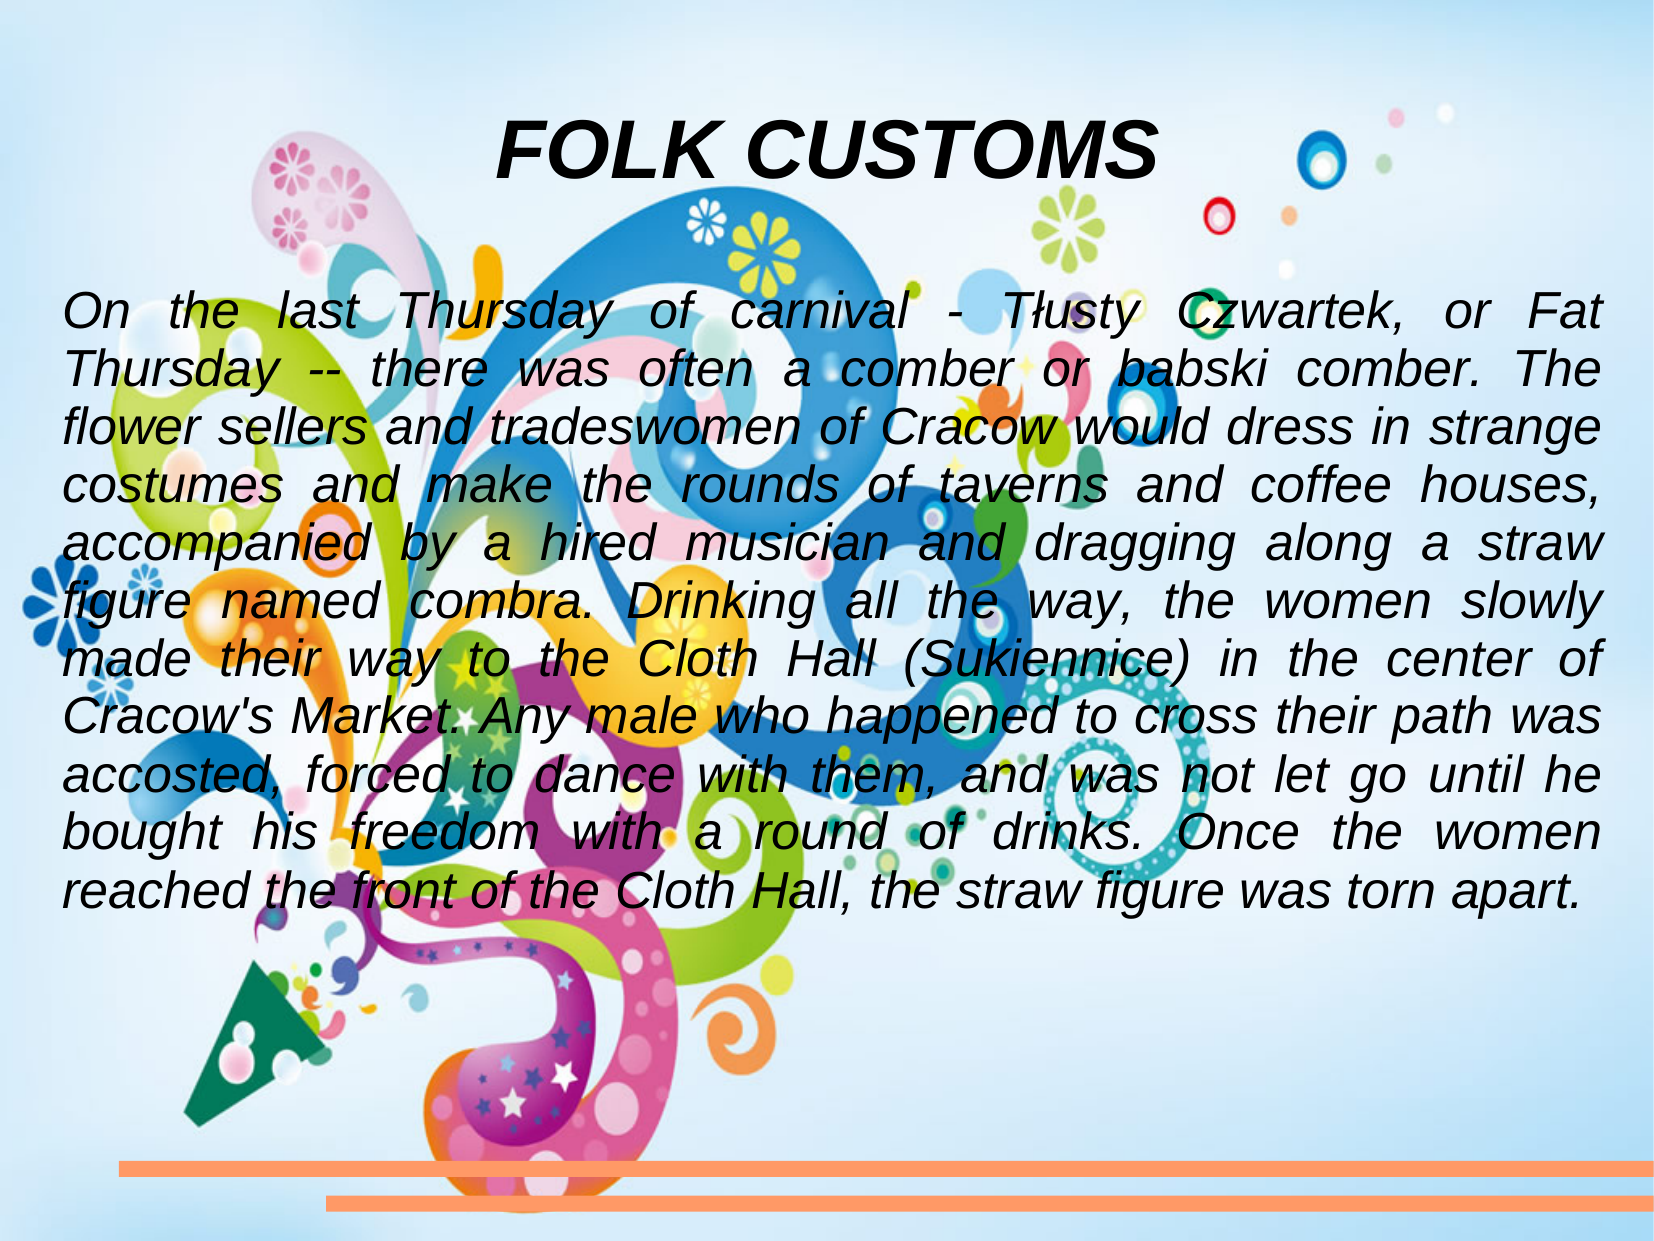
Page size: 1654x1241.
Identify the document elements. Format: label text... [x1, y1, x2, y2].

picture [0, 0, 1654, 1241]
text_box On the last Thursday of carnival - Tłusty Czwartek, or Fat Thursday -- there was often a comber or babski comber. The flower sellers and tradeswomen of Cracow would dress in strange costumes and make the rounds of taverns and coffee houses, accompanied by a hired musician and dragging along a straw figure named combra. Drinking all the way, the women slowly made their way to the Cloth Hall (Sukiennice) in the center of Cracow's Market. Any male who happened to cross their path was accosted, forced to dance with them, and was not let go until he bought his freedom with a round of drinks. Once the women reached the front of the Cloth Hall, the straw figure was torn apart. [47, 273, 1619, 922]
title FOLK CUSTOMS [121, 46, 1534, 254]
